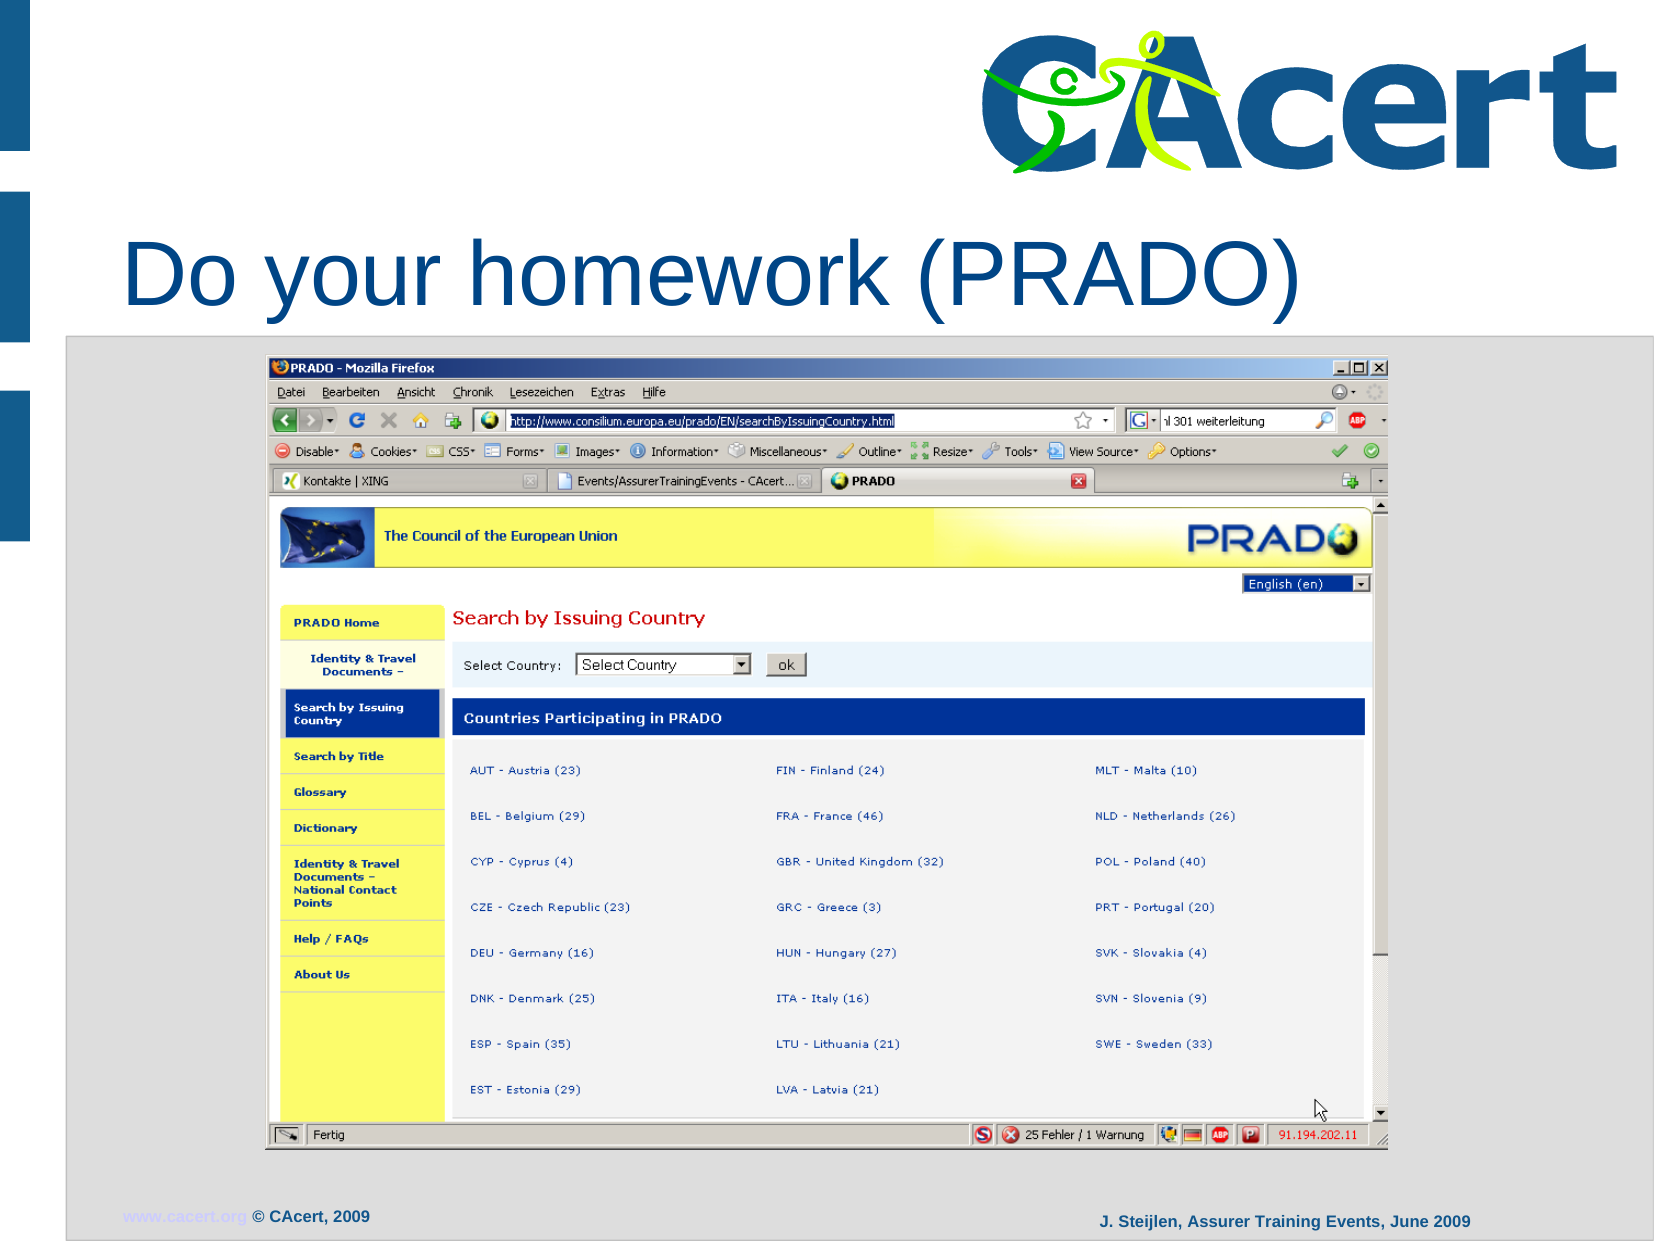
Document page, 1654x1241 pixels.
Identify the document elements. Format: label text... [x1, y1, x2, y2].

title Do your homework (PRADO) [121, 167, 1533, 326]
picture [265, 354, 1388, 1150]
